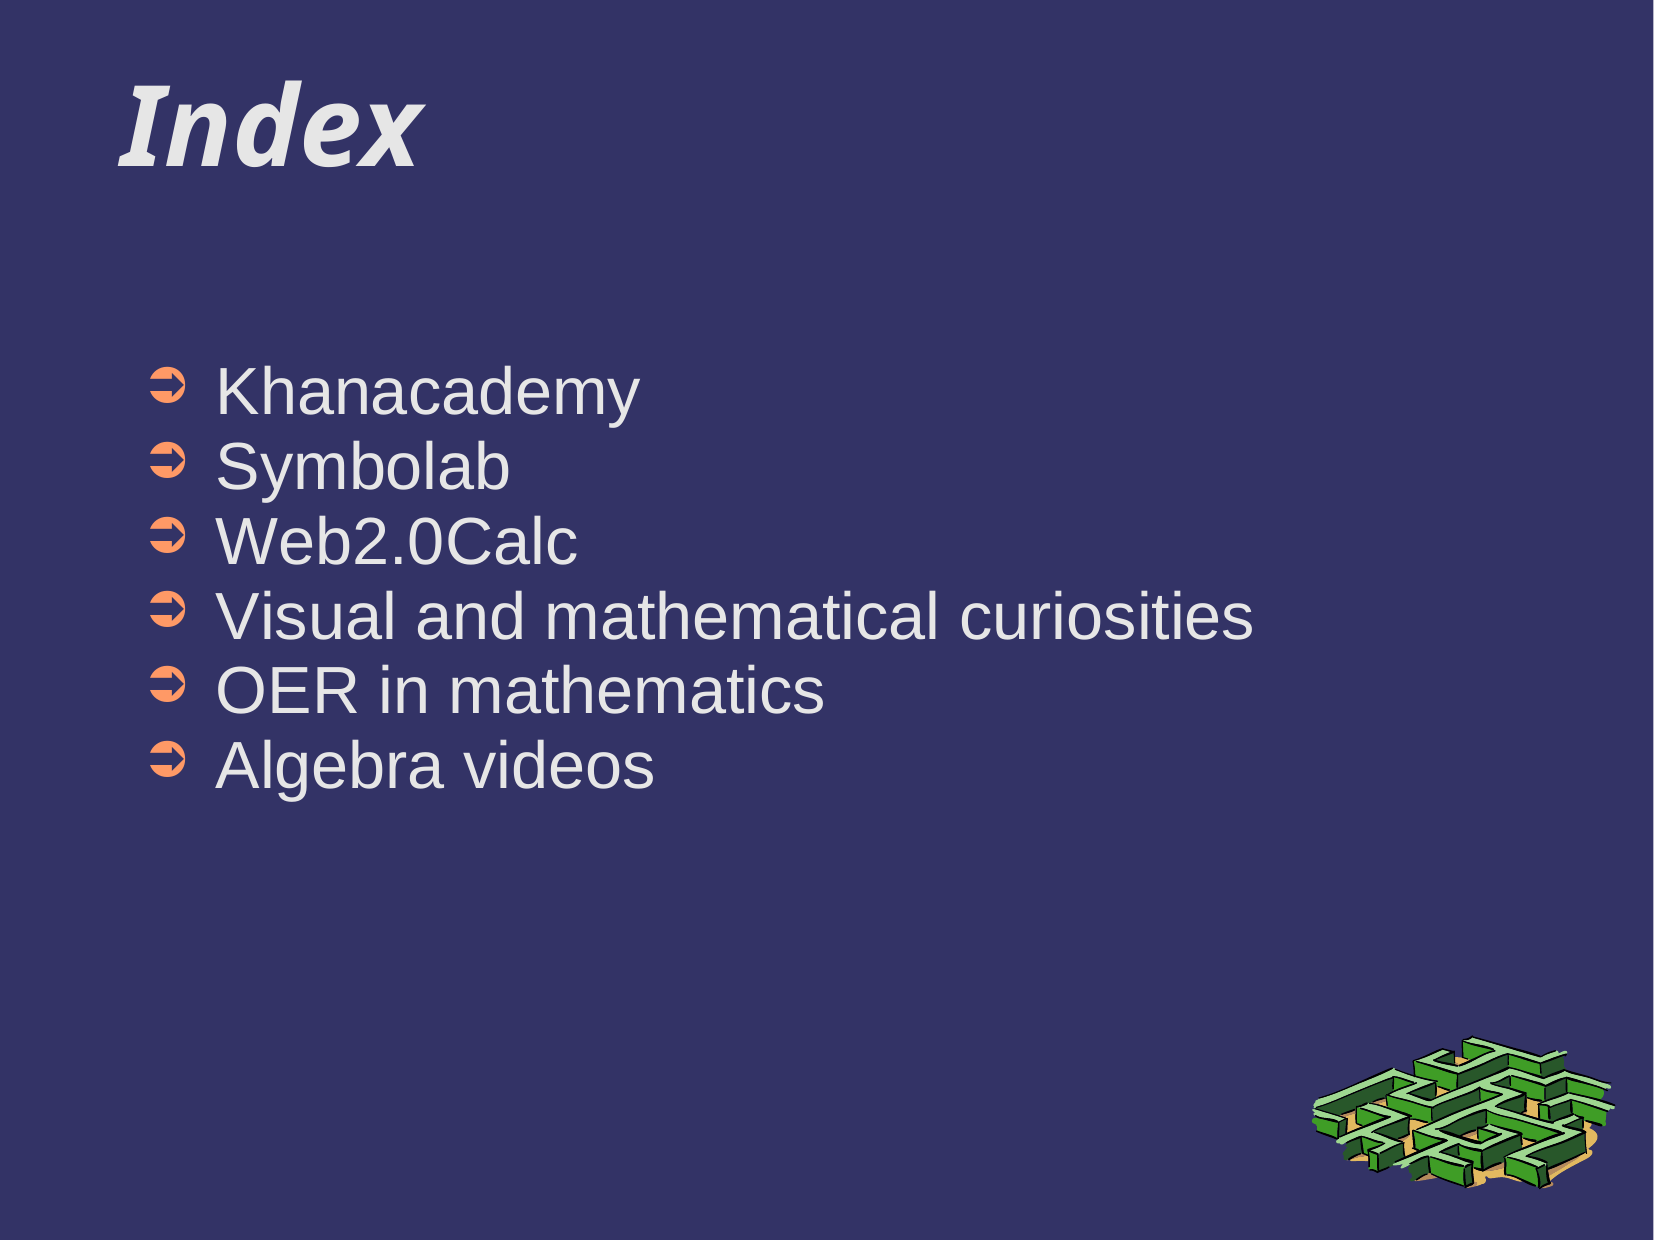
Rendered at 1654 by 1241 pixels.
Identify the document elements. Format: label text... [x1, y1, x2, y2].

list Khanacademy Symbolab Web2.0Calc Visual and mathematical curiosities OER in mathematics Algebra videos [132, 354, 1524, 1136]
title Index [121, 19, 1534, 227]
